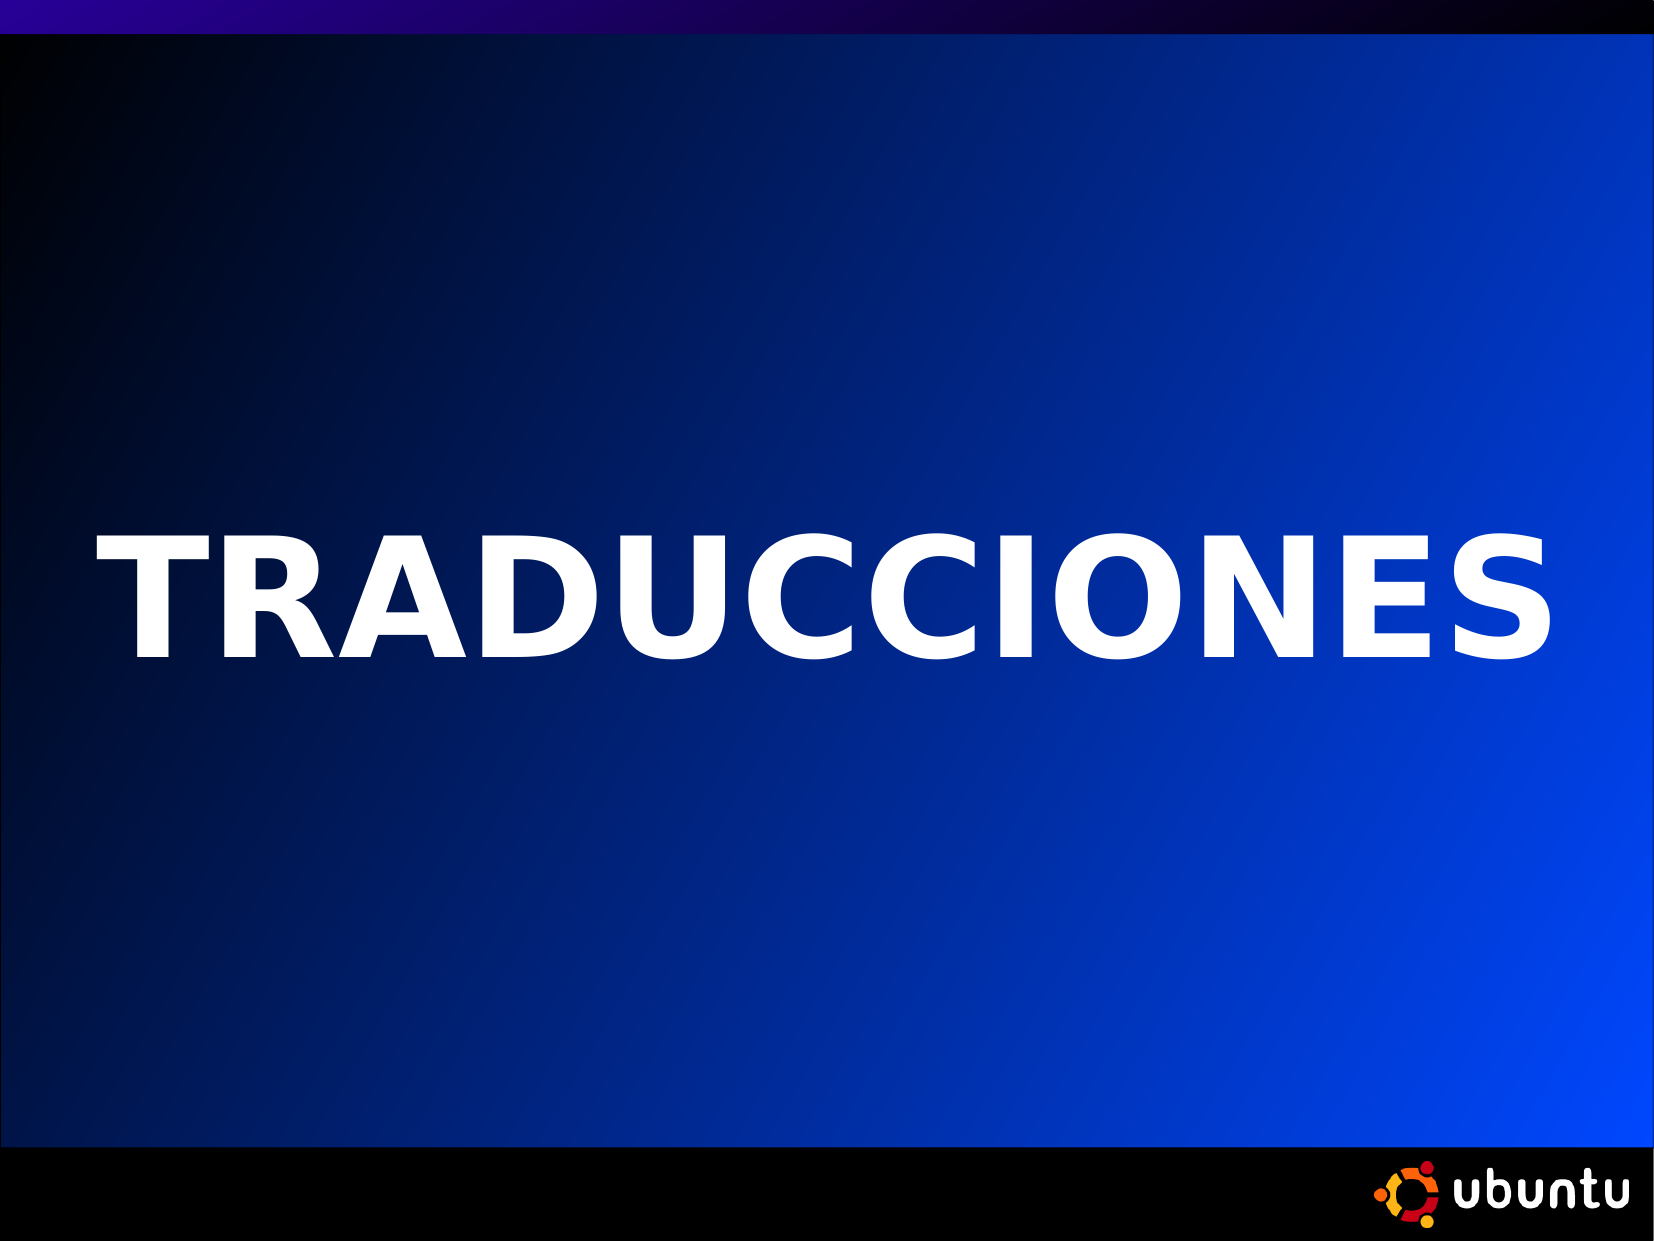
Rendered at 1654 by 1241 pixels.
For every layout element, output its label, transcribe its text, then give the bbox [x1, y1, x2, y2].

text_box TRADUCCIONES [96, 500, 1564, 732]
text_box [0, 0, 1654, 1241]
picture [1374, 1161, 1629, 1228]
